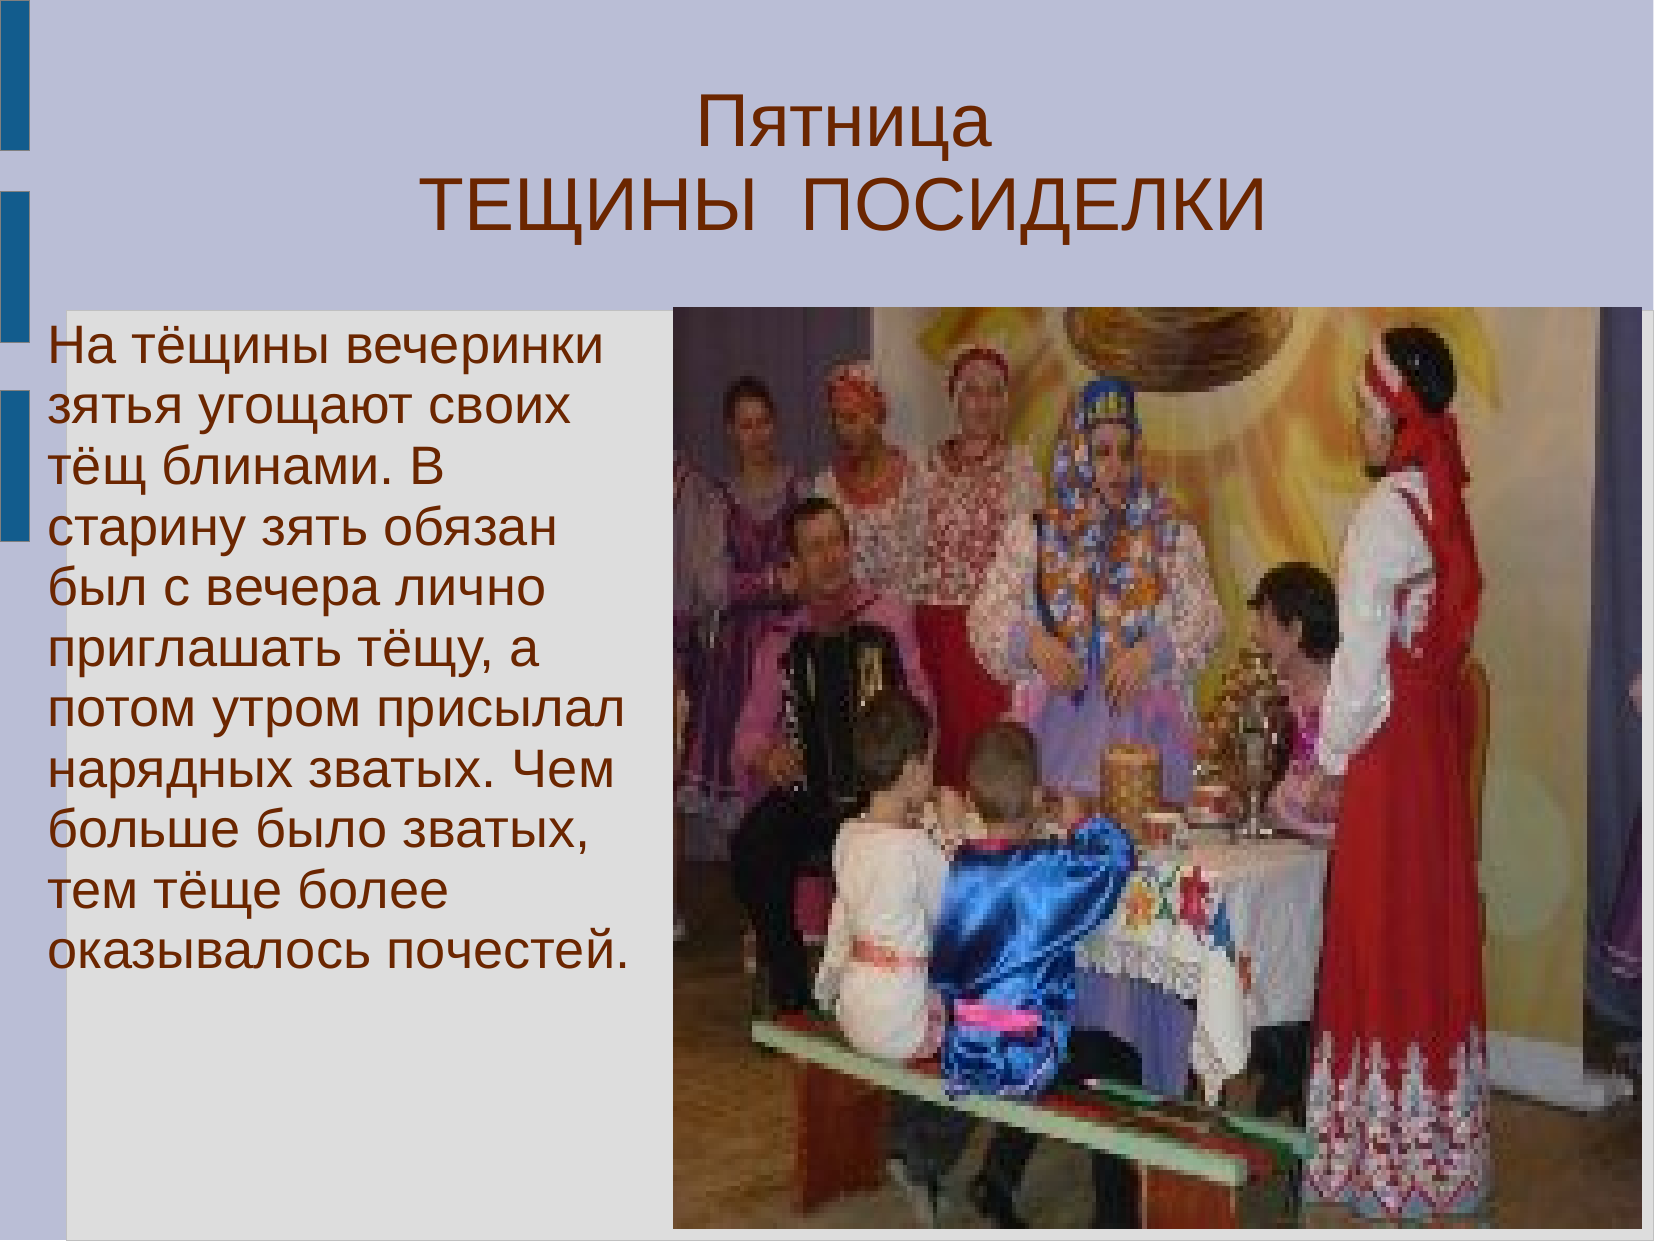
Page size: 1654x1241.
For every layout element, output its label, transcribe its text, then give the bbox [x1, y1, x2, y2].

text_box На тёщины вечеринки зятья угощают своих тёщ блинами. В старину зять обязан был с вечера лично приглашать тёщу, а потом утром присылал нарядных зватых. Чем больше было зватых, тем тёще более оказывалось почестей. [32, 307, 662, 1182]
text_box Пятница ТЕЩИНЫ ПОСИДЕЛКИ [403, 70, 1284, 272]
picture [673, 307, 1642, 1229]
